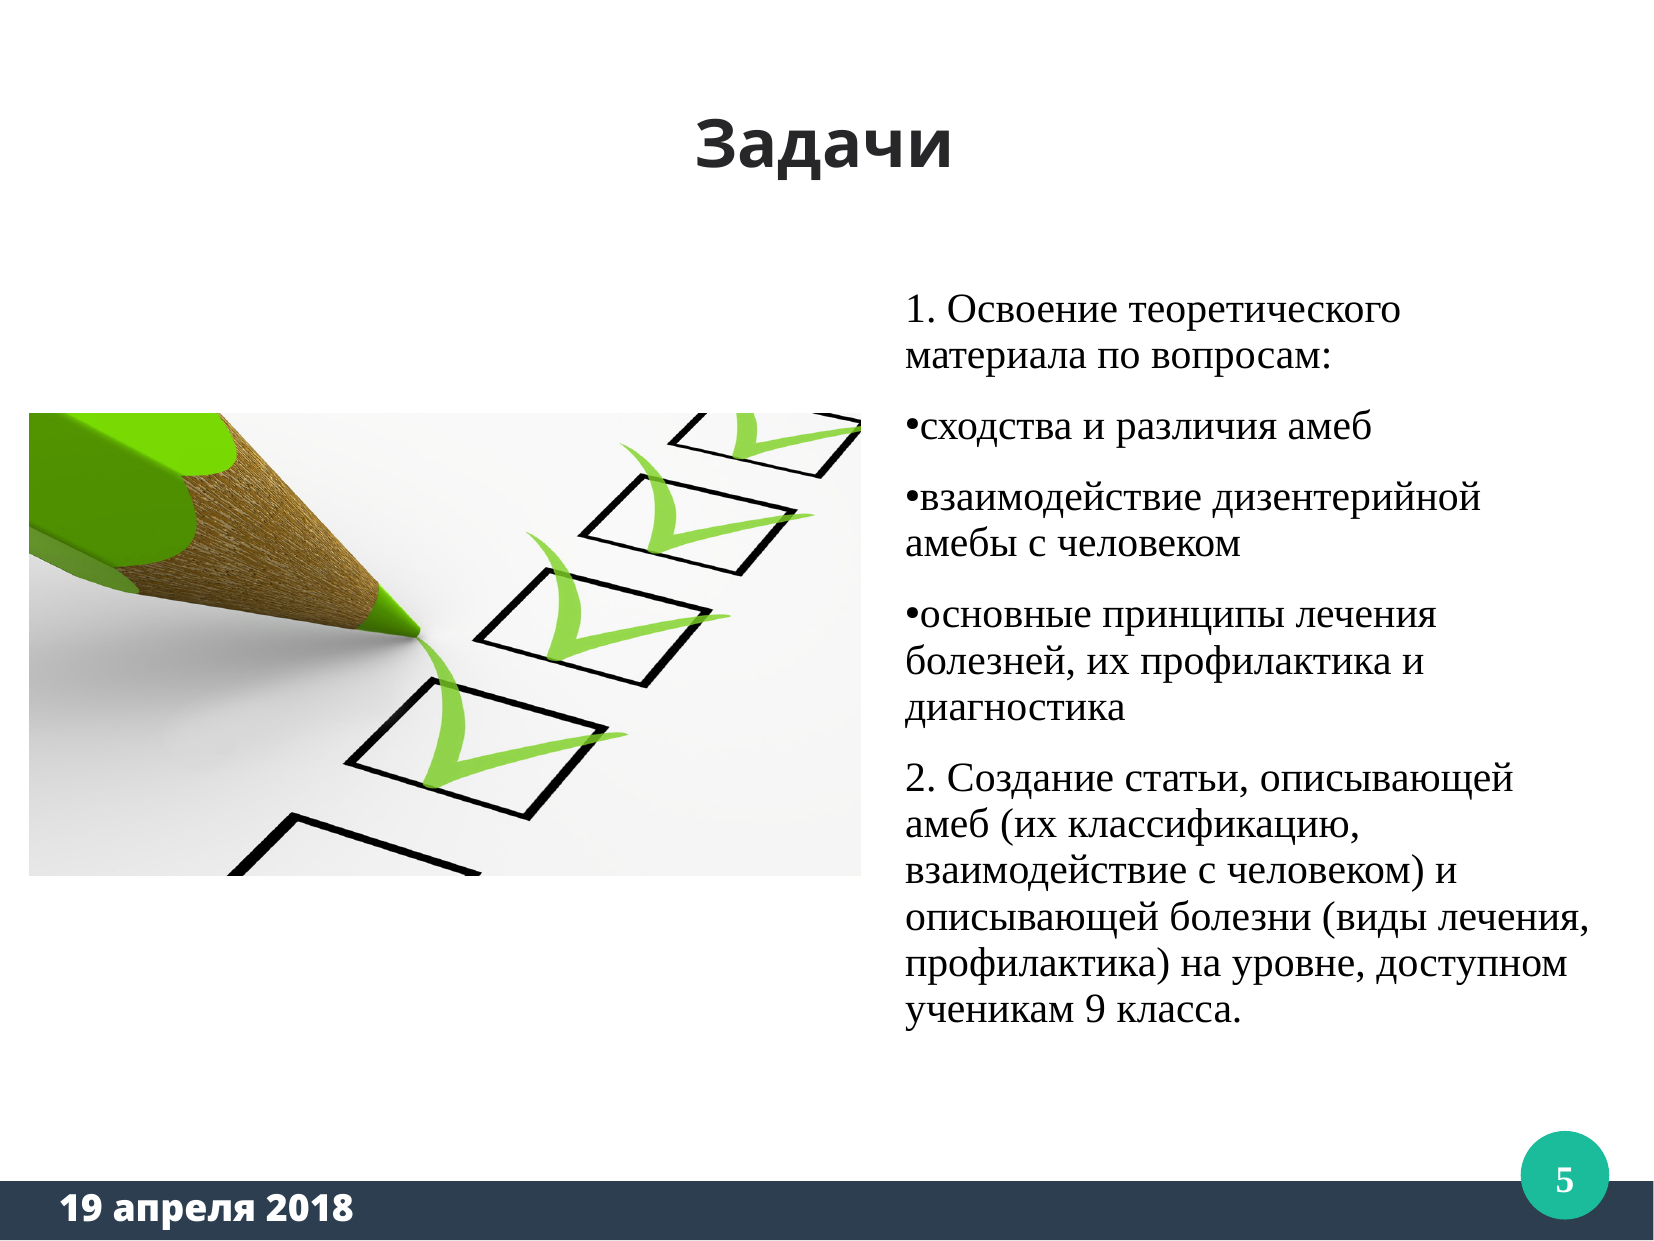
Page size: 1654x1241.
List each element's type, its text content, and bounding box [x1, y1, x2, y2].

text_box 1. Освоение теоретического материала по вопросам: сходства и различия амеб взаимодействие дизентерийной амебы с человеком основные принципы лечения болезней, их профилактика и диагностика 2. Создание статьи, описывающей амеб (их классификацию, взаимодействие с человеком) и описывающей болезни (виды лечения, профилактика) на уровне, доступном ученикам 9 класса. [890, 206, 1607, 1111]
text_box 5 [1505, 1151, 1625, 1211]
text_box Задачи [490, 88, 1159, 237]
picture [29, 413, 861, 876]
